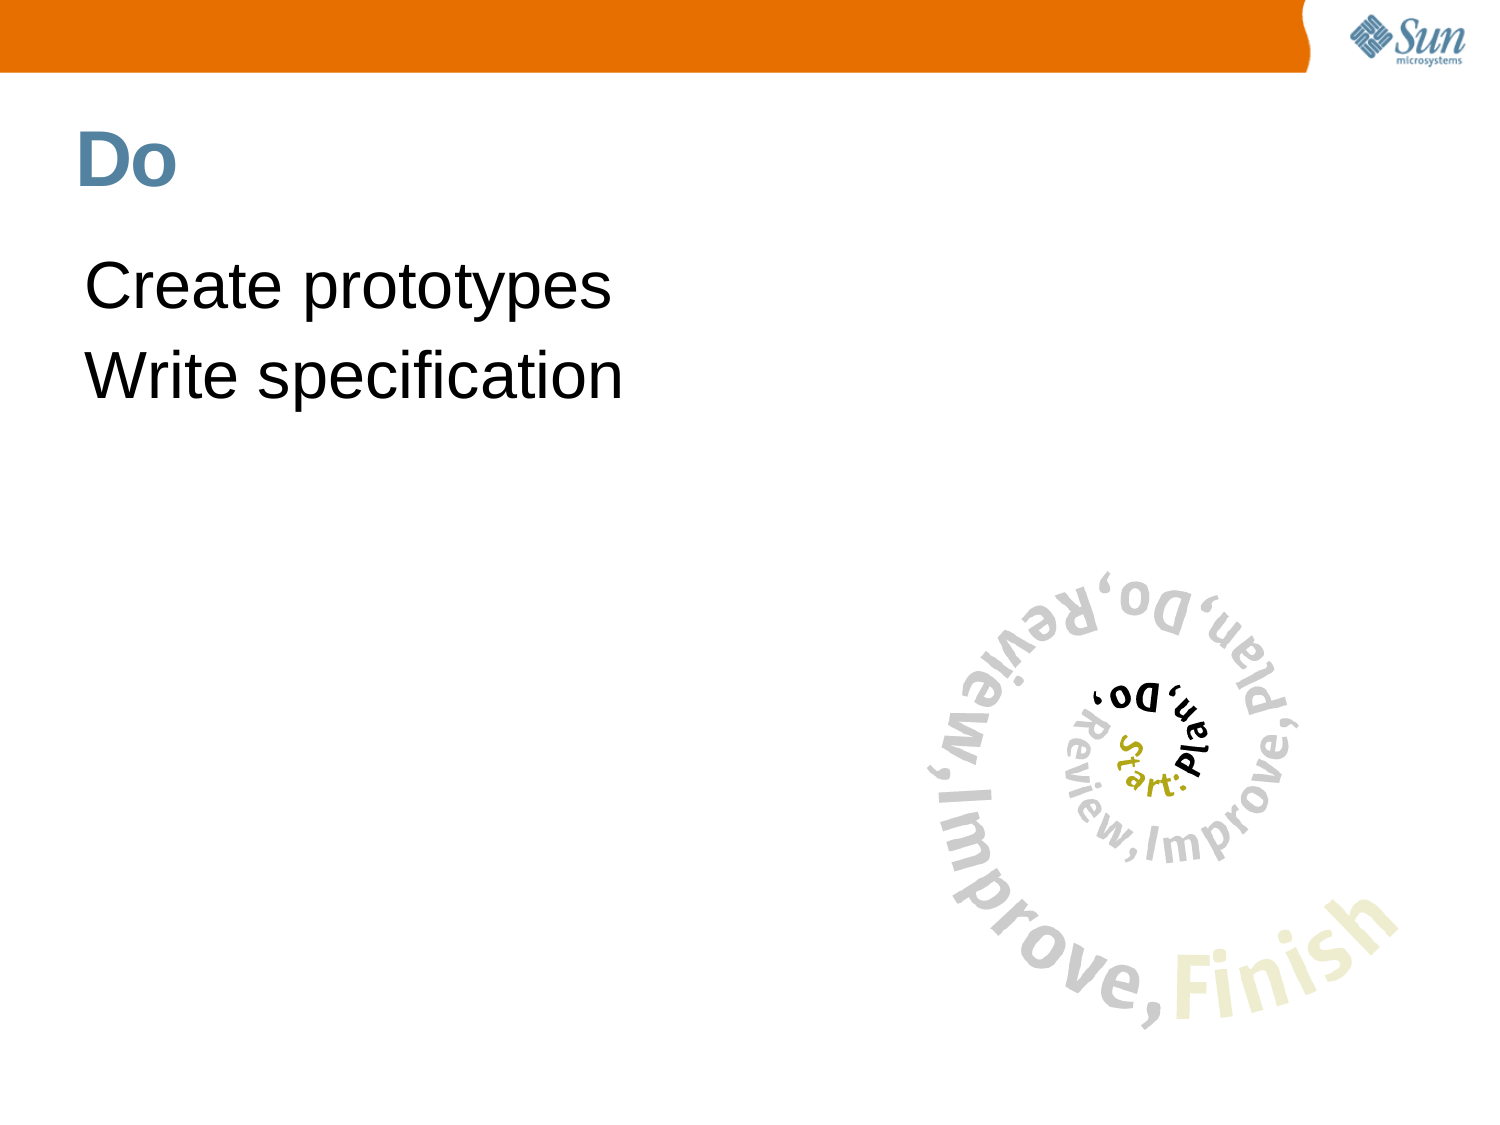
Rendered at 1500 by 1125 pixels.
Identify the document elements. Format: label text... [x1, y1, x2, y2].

list Create prototypes Write specification [64, 257, 1402, 1017]
text_box [915, 546, 1418, 1049]
picture [844, 487, 1491, 1112]
picture [0, 0, 1500, 75]
title Do [75, 122, 1438, 228]
